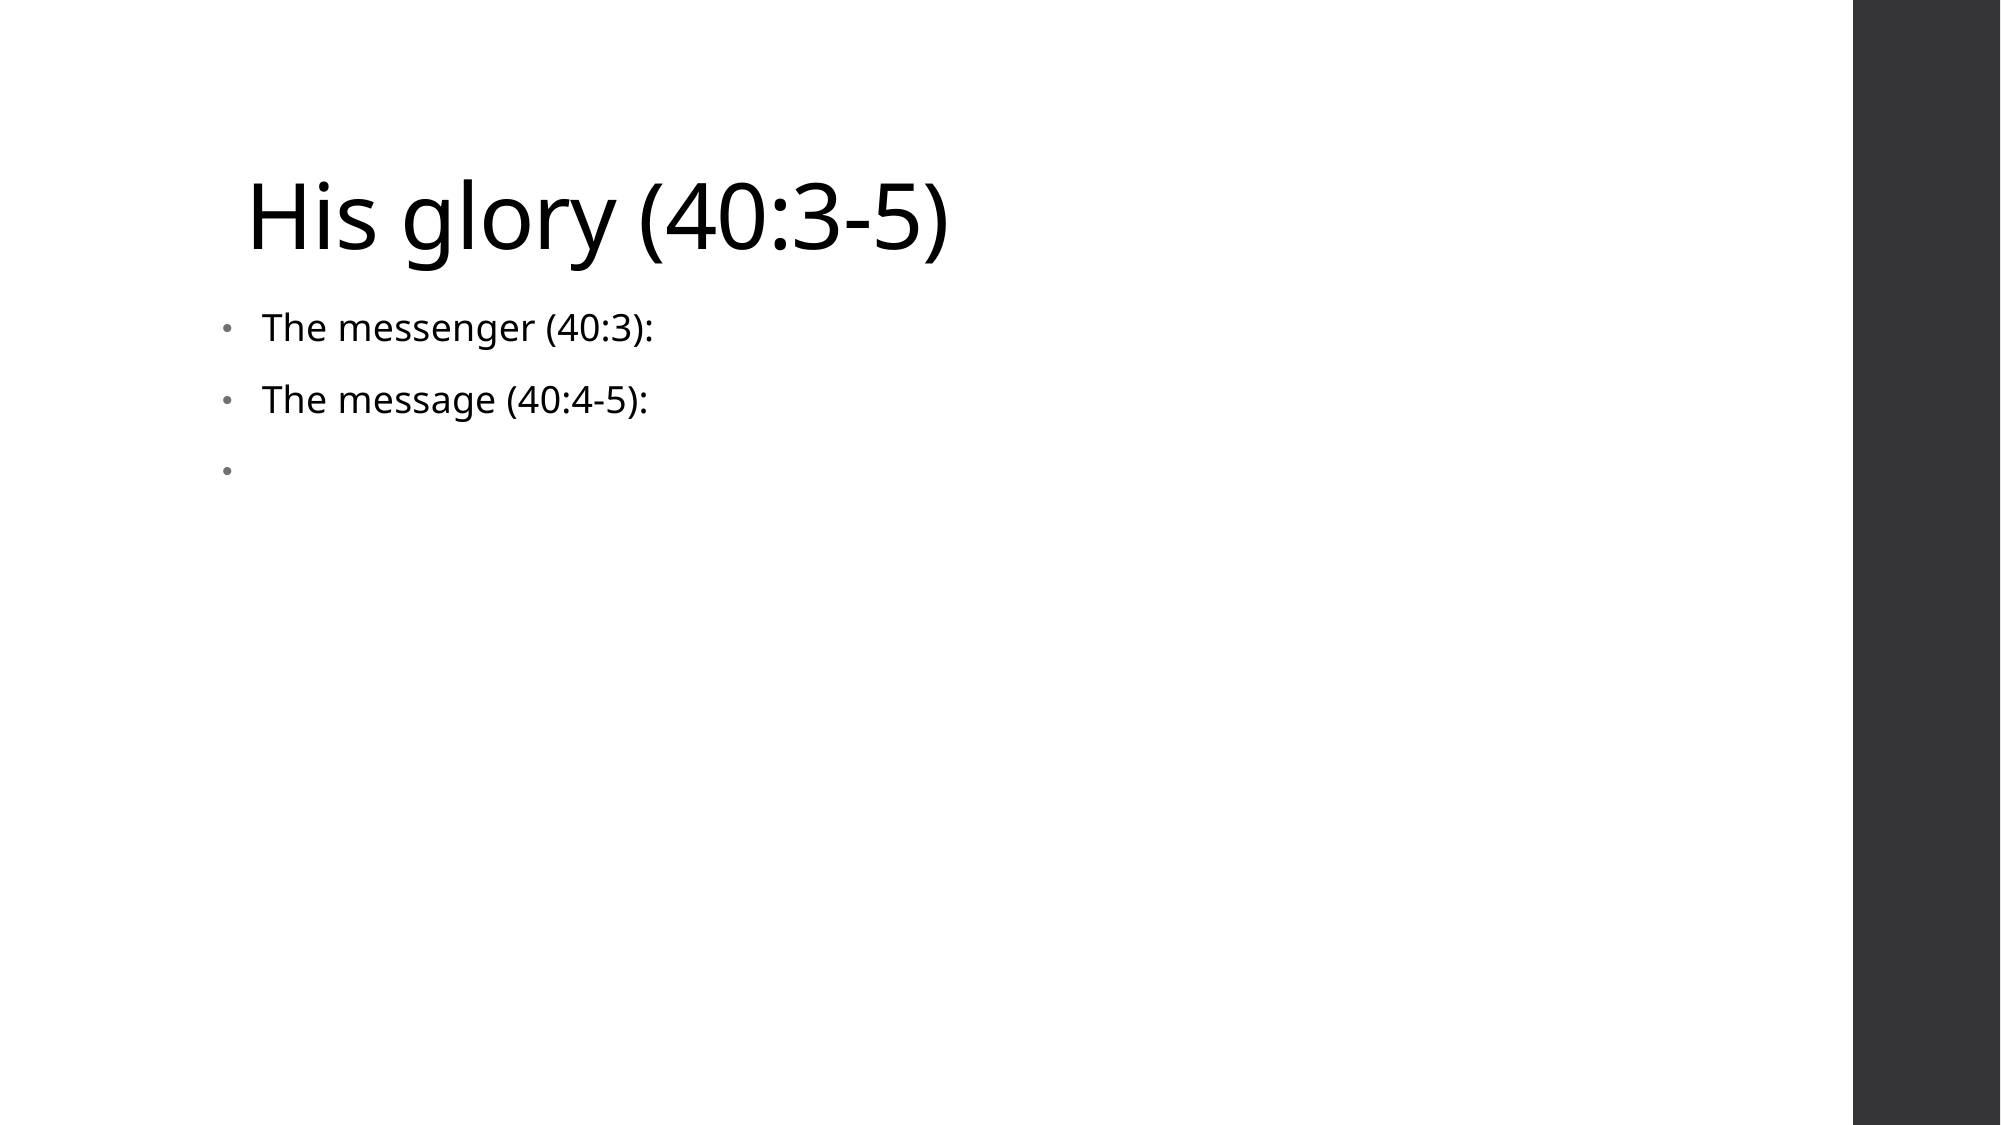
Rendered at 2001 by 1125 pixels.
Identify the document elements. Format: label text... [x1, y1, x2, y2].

list The messenger (40:3): The message (40:4-5): [206, 299, 1617, 1014]
title His glory (40:3-5) [206, 60, 1797, 278]
